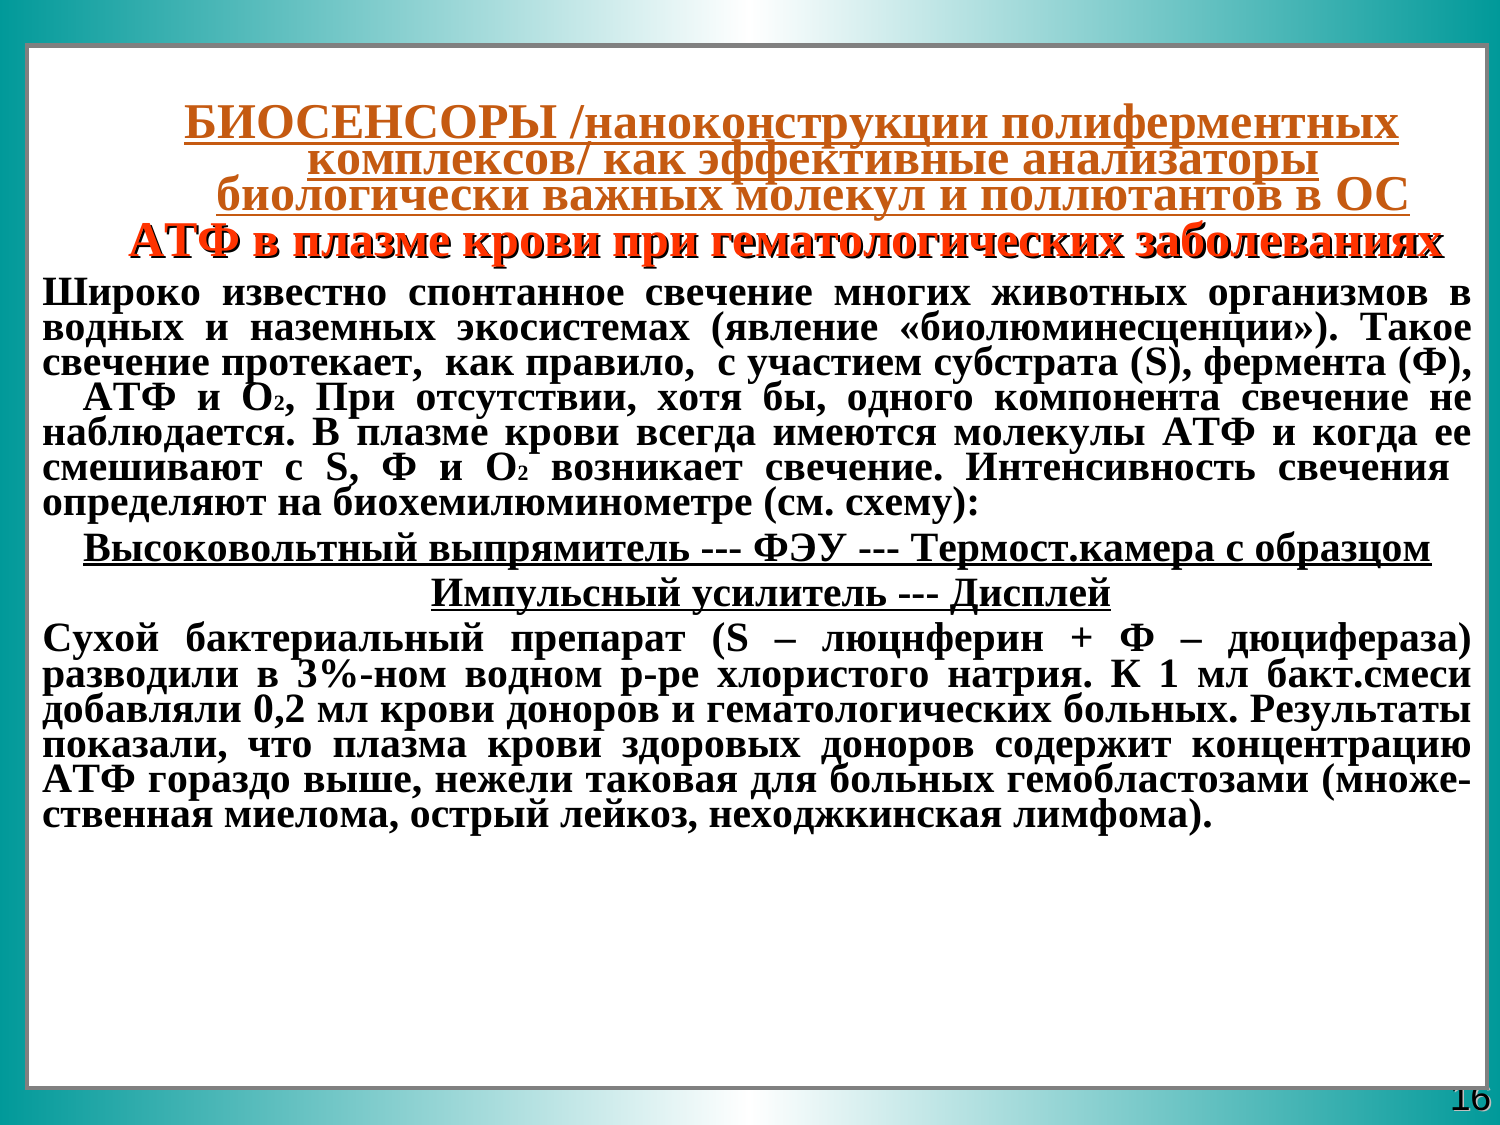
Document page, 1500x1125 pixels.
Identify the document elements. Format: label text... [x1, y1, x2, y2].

list БИОСЕНСОРЫ /наноконструкции полиферментных комплексов/ как эффективные анализаторы биологически важных молекул и поллютантов в ОС АТФ в плазме крови при гематологических заболеваниях Широко известно спонтанное свечение многих животных организмов в водных и наземных экосистемах (явление «биолюминесценции»). Такое свечение протекает, как правило, с участием субстрата (S), фермента (Ф), АТФ и О2, При отсутствии, хотя бы, одного компонента свечение не наблюдается. В плазме крови всегда имеются молекулы АТФ и когда ее смешивают с S, Ф и О2 возникает свечение. Интенсивность свечения определяют на биохемилюминометре (см. схему): Высоковольтный выпрямитель --- ФЭУ --- Термост.камера с образцом Импульсный усилитель --- Дисплей Сухой бактериальный препарат (S – люцнферин + Ф – дюцифераза) разводили в 3%-ном водном р-ре хлористого натрия. К 1 мл бакт.смеси добавляли 0,2 мл крови доноров и гематологических больных. Результаты показали, что плазма крови здоровых доноров содержит концентрацию АТФ гораздо выше, нежели таковая для больных гемобластозами (множе-ственная миелома, острый лейкоз, неходжкинская лимфома). [27, 45, 1488, 1088]
